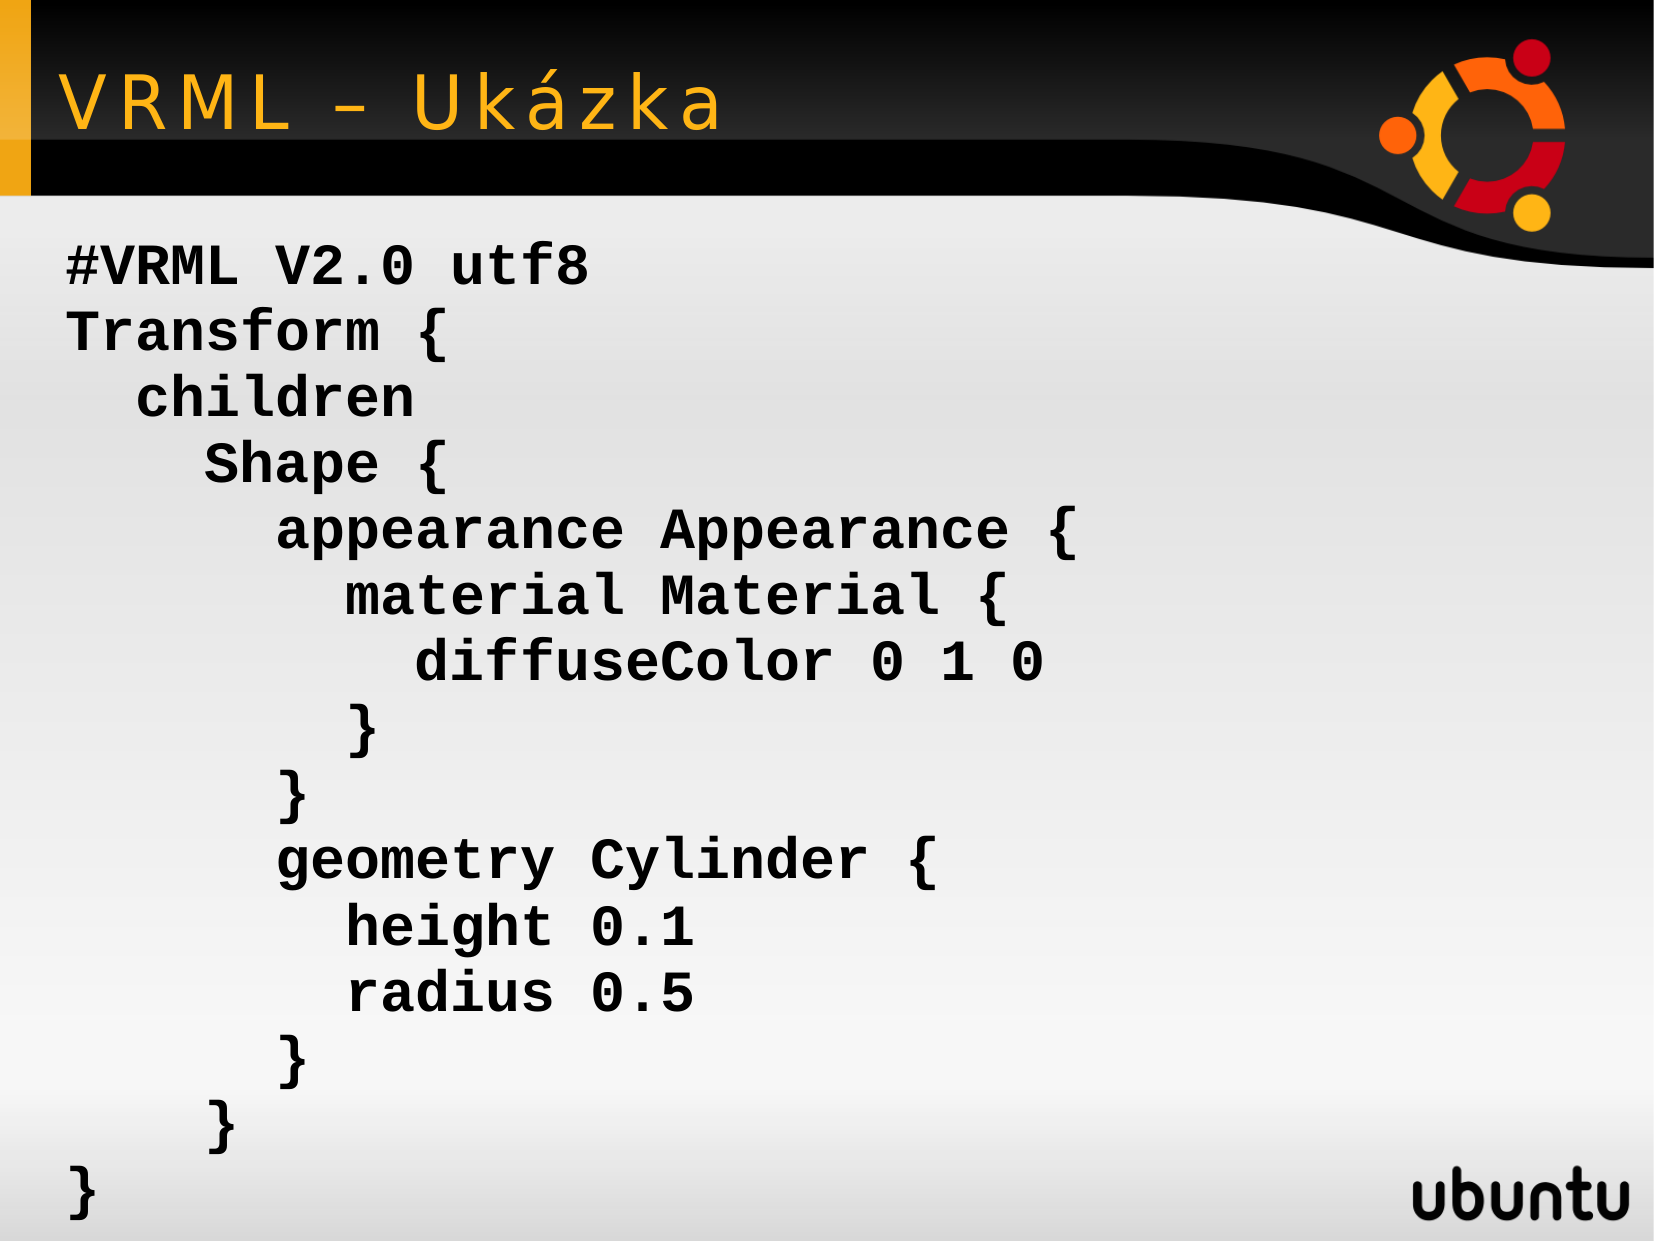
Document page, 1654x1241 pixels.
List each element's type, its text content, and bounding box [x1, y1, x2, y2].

title VRML – Ukázka [59, 29, 1270, 178]
list #VRML V2.0 utf8 Transform { children Shape { appearance Appearance { material Material { diffuseColor 0 1 0 } } geometry Cylinder { height 0.1 radius 0.5 } } } [47, 236, 1536, 1227]
picture [0, 0, 1654, 1241]
